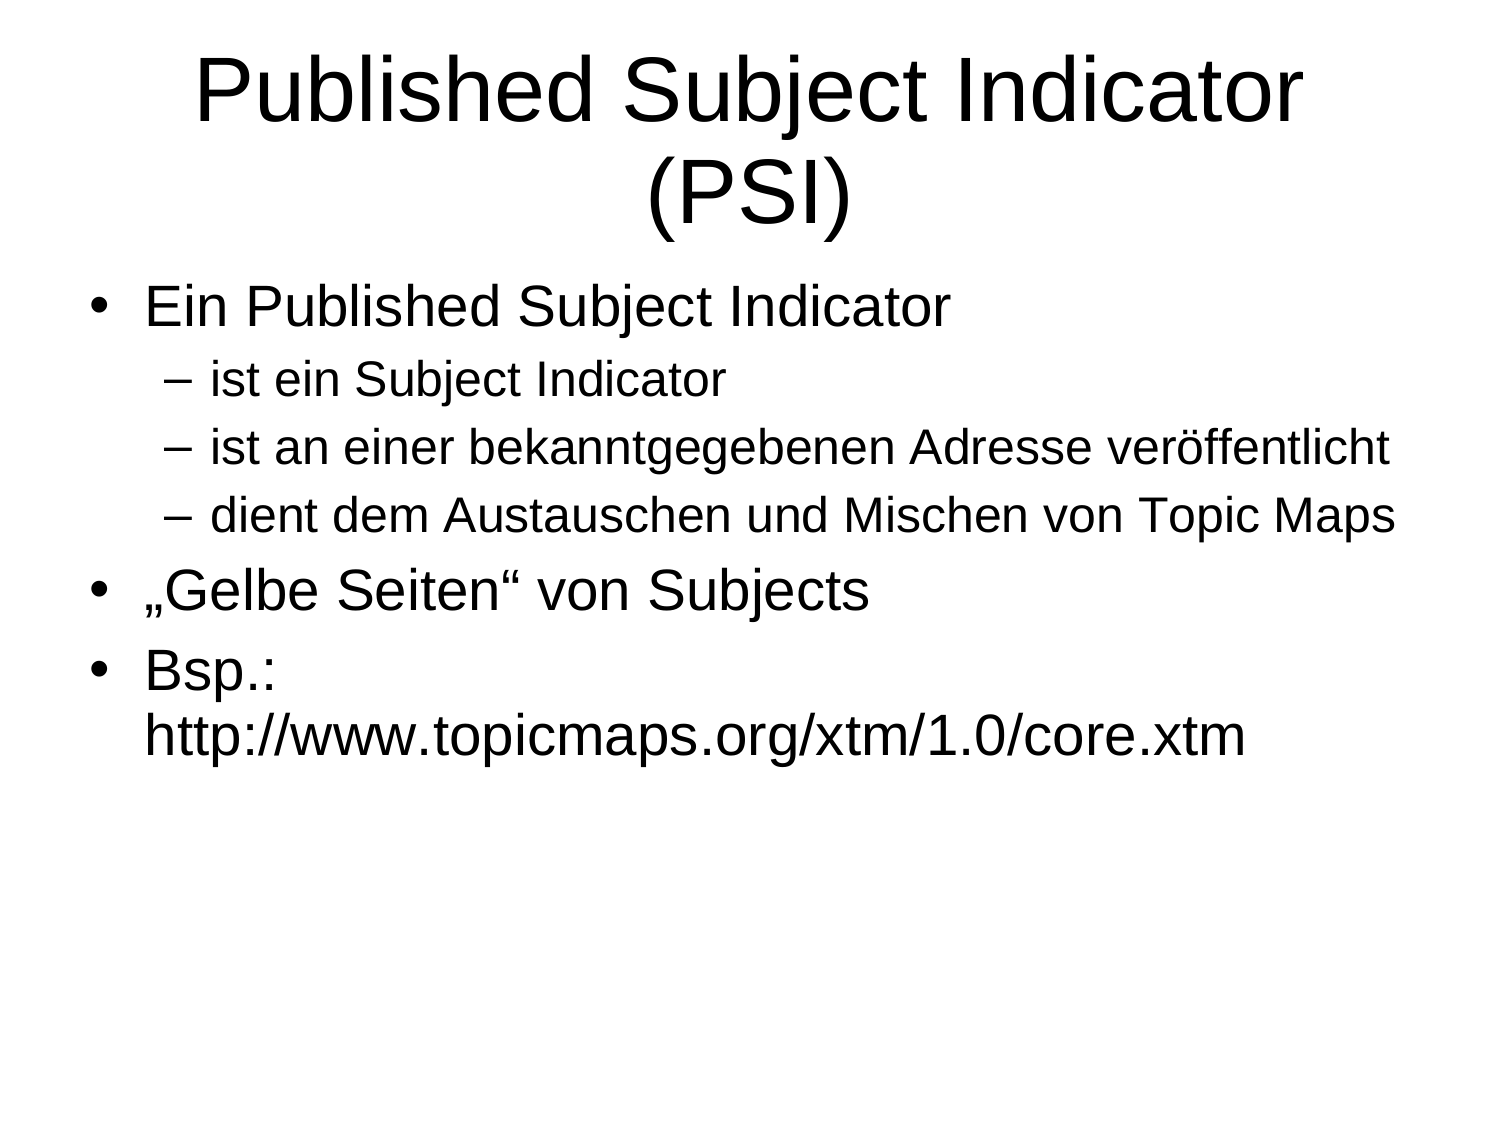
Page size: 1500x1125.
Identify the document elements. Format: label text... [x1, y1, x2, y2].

title Published Subject Indicator (PSI) [75, 25, 1426, 253]
list Ein Published Subject Indicator ist ein Subject Indicator ist an einer bekanntgegebenen Adresse veröffentlicht dient dem Austauschen und Mischen von Topic Maps „Gelbe Seiten“ von Subjects Bsp.: http://www.topicmaps.org/xtm/1.0/core.xtm [75, 262, 1426, 1006]
